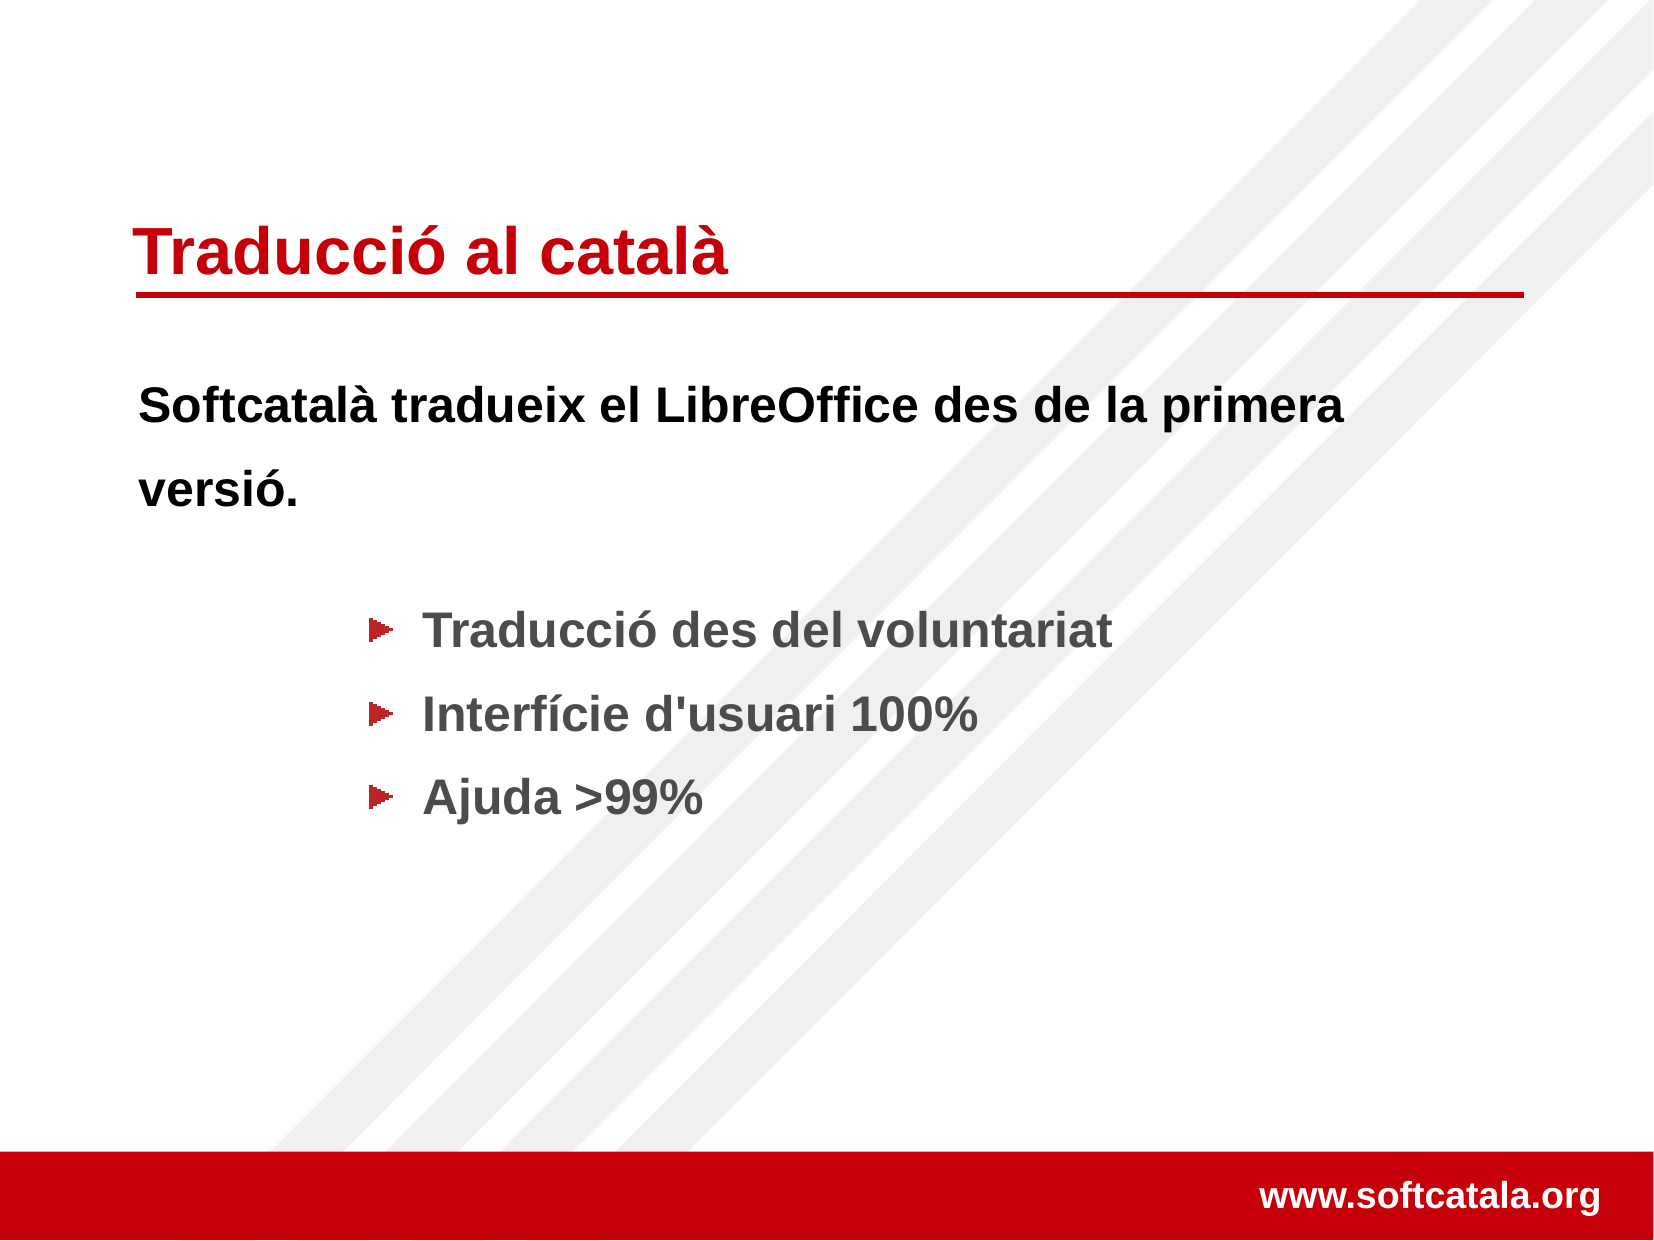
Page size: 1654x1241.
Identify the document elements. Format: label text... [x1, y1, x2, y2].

picture [0, 0, 1654, 1151]
text_box Traducció des del voluntariat Interfície d'usuari 100% Ajuda >99% [118, 566, 1501, 889]
text_box Softcatalà tradueix el LibreOffice des de la primera versió. [124, 342, 1506, 539]
text_box www.softcatala.org [0, 1151, 1654, 1241]
text_box Traducció al català [118, 206, 1501, 297]
